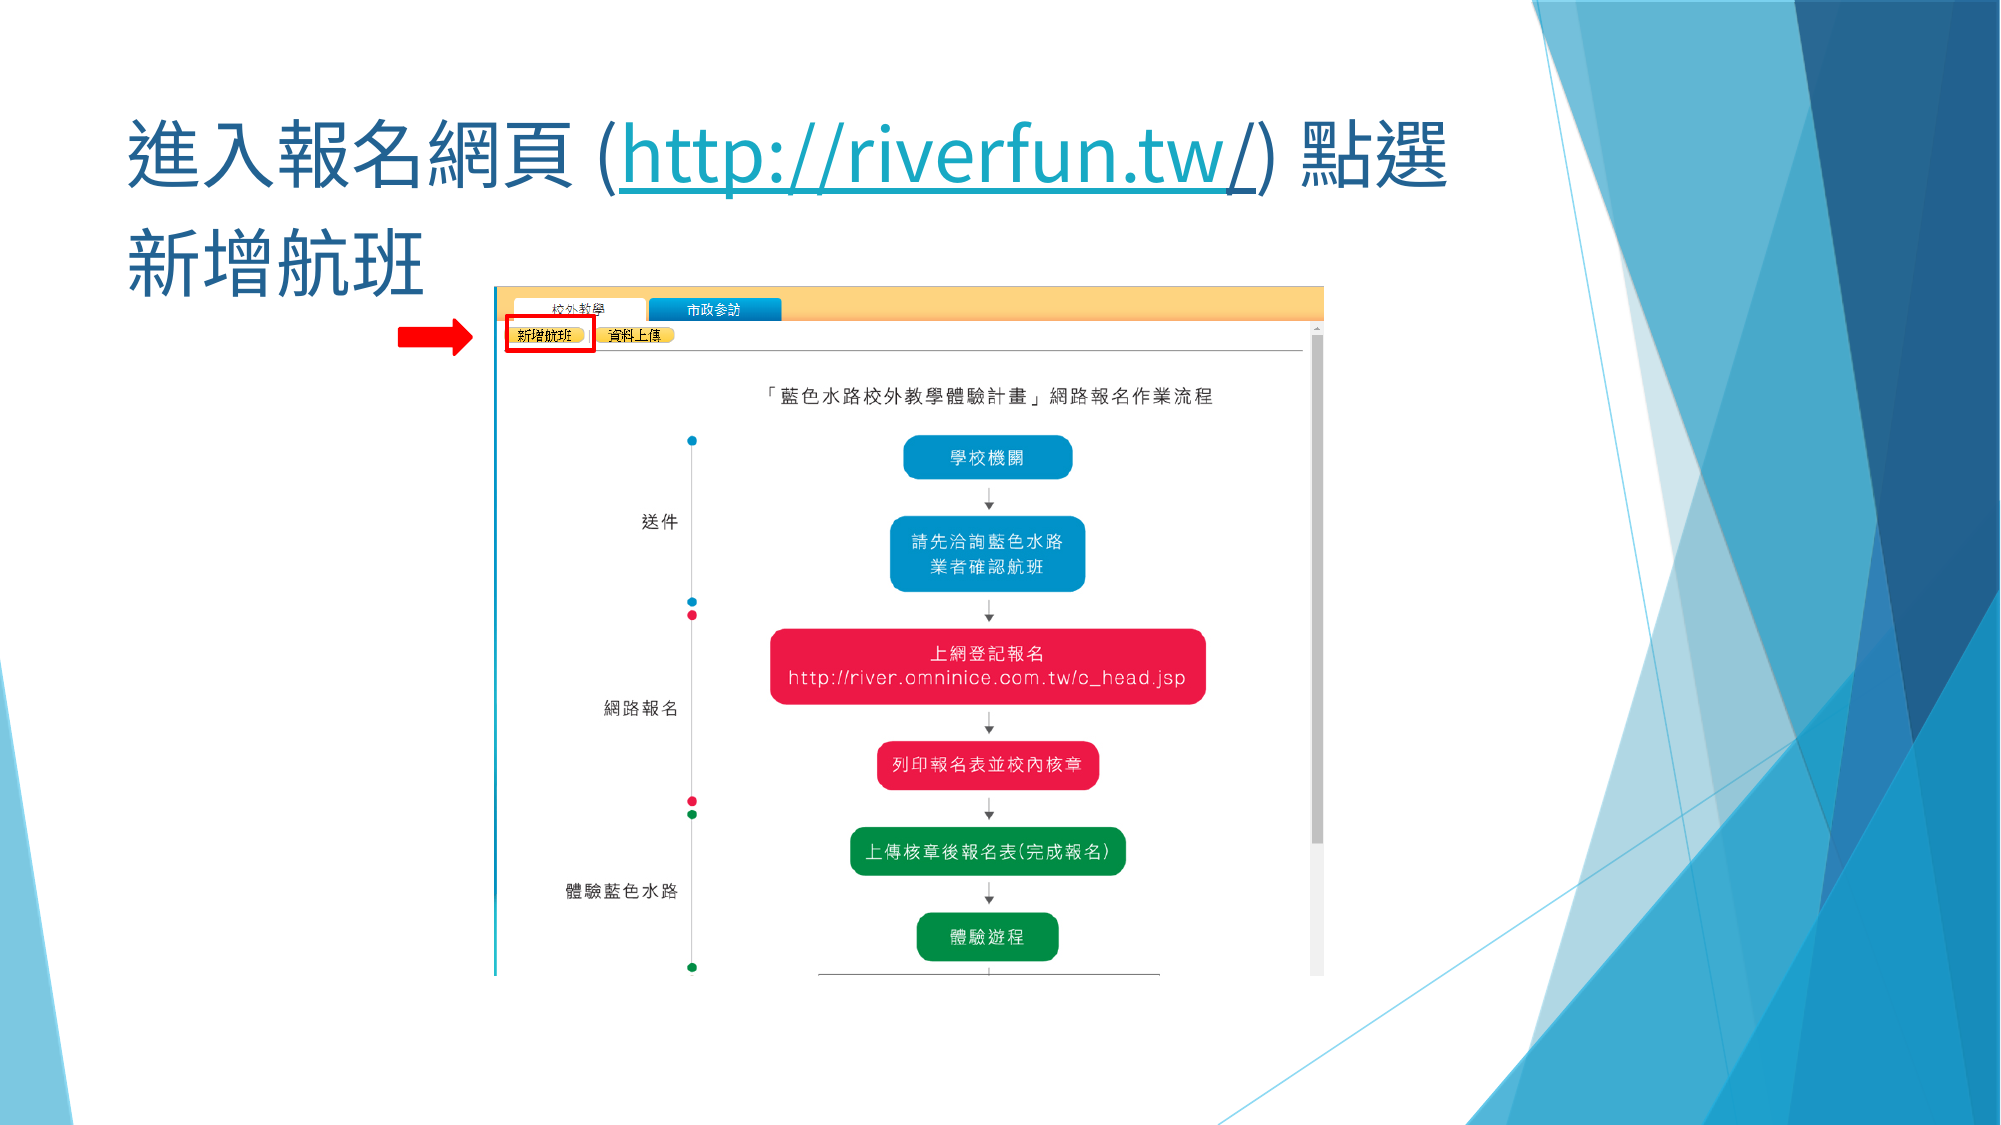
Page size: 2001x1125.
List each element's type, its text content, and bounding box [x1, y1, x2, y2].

text_box [399, 319, 472, 355]
picture [494, 286, 1324, 976]
title 進入報名網頁(http://riverfun.tw/)點選新增航班 [111, 99, 1522, 317]
